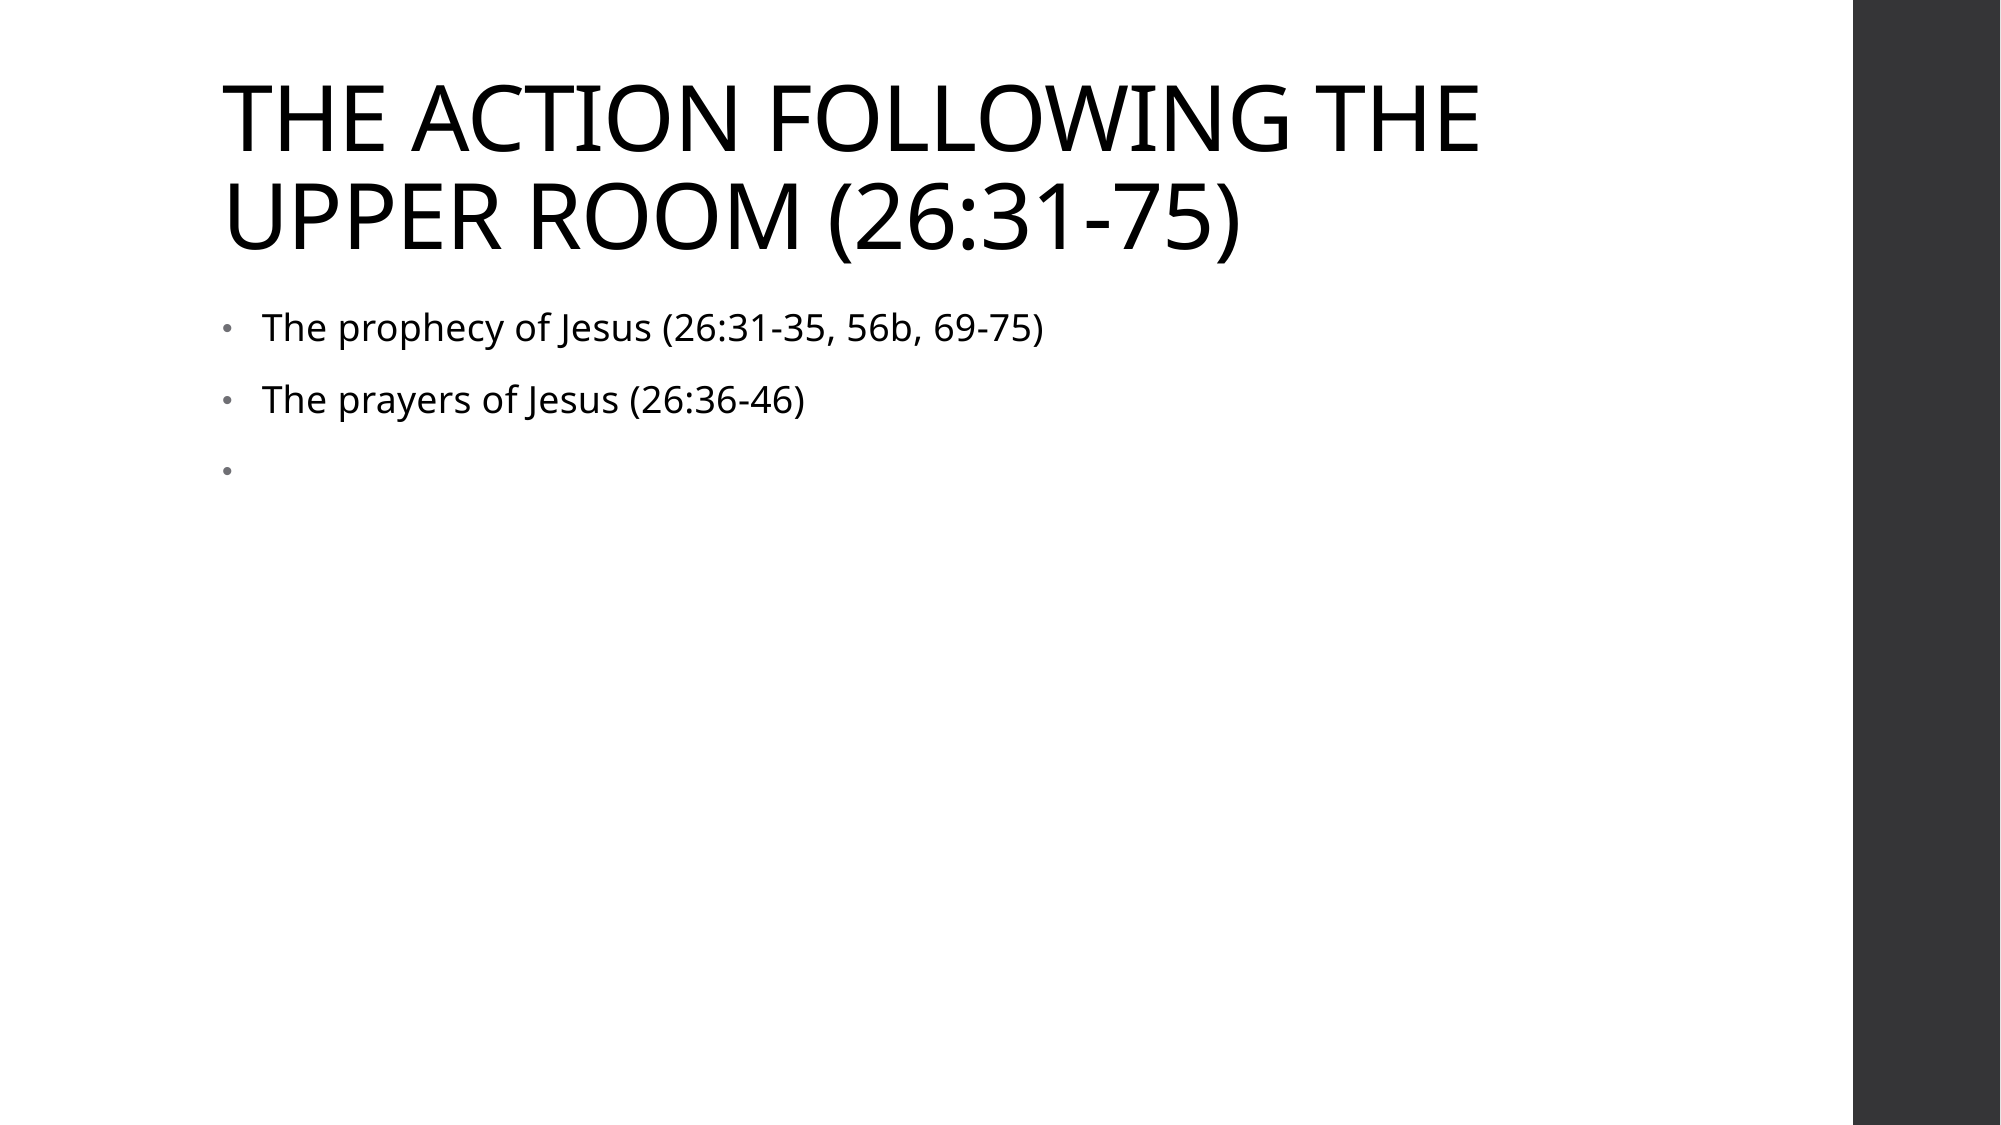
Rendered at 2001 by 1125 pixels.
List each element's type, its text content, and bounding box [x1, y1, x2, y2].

title THE ACTION FOLLOWING THE UPPER ROOM (26:31-75) [206, 60, 1797, 278]
list The prophecy of Jesus (26:31-35, 56b, 69-75) The prayers of Jesus (26:36-46) [206, 299, 1617, 1014]
